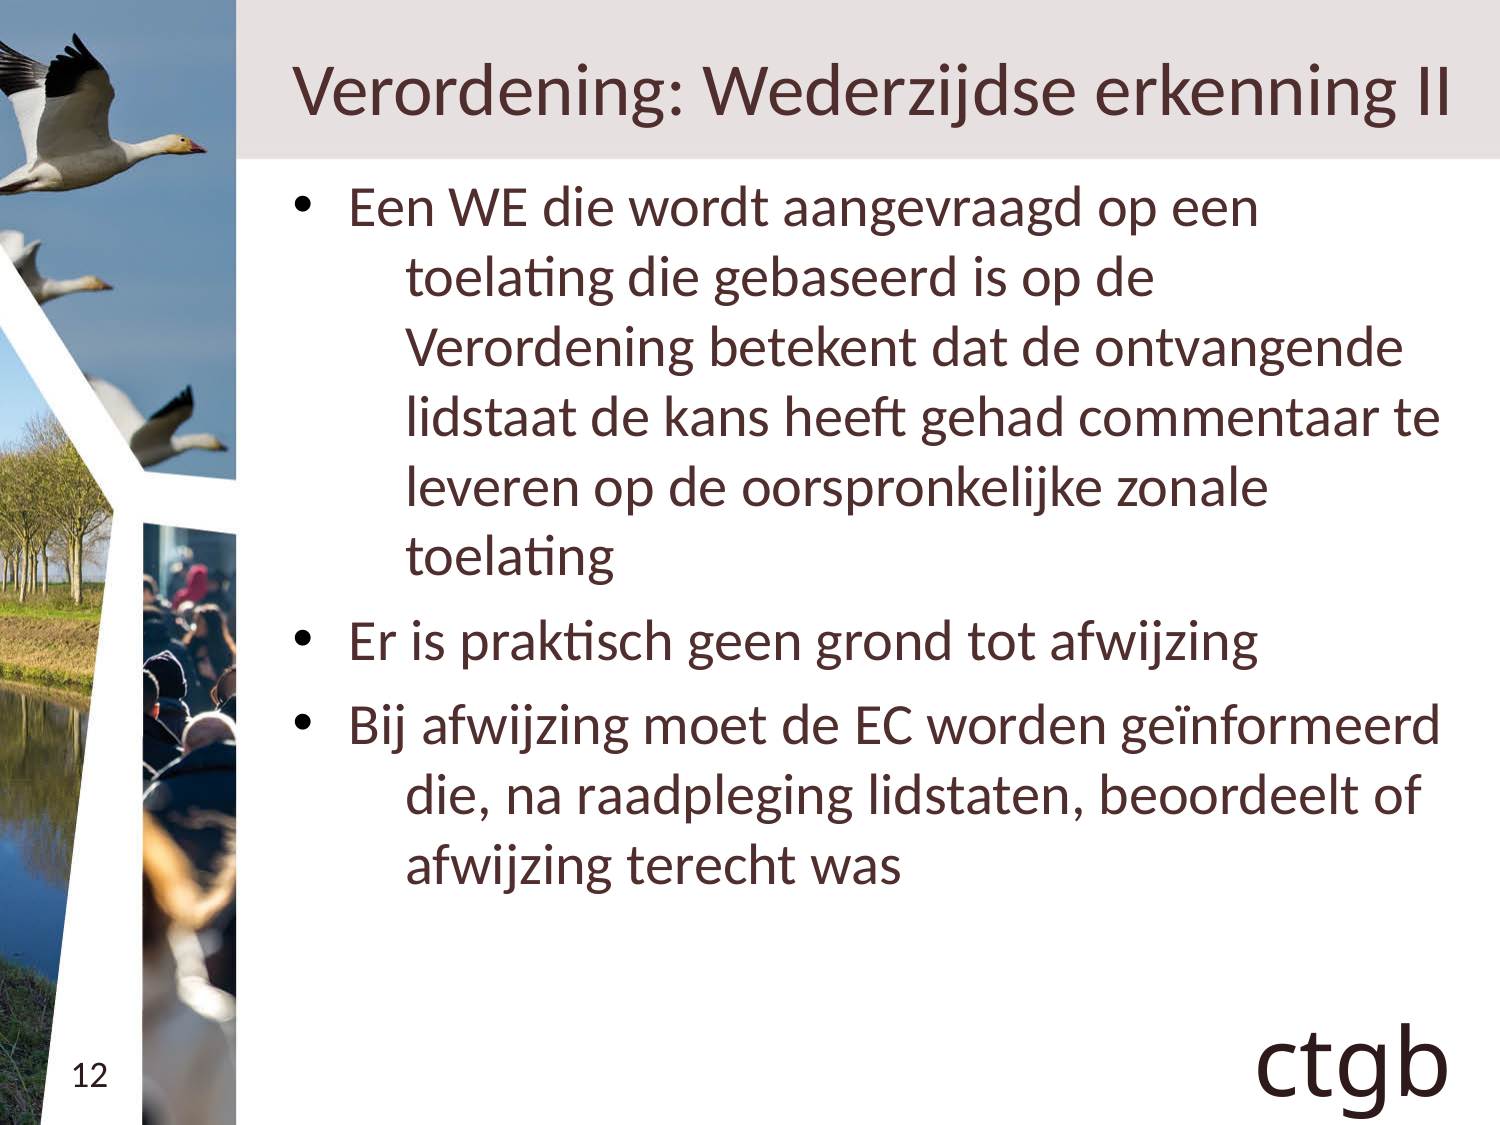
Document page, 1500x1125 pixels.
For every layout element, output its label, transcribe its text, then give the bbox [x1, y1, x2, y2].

title Verordening: Wederzijdse erkenning II [277, 10, 1500, 161]
list Een WE die wordt aangevraagd op een toelating die gebaseerd is op de Verordening betekent dat de ontvangende lidstaat de kans heeft gehad commentaar te leveren op de oorspronkelijke zonale toelating Er is praktisch geen grond tot afwijzing Bij afwijzing moet de EC worden geïnformeerd die, na raadpleging lidstaten, beoordeelt of afwijzing terecht was [277, 160, 1459, 1012]
